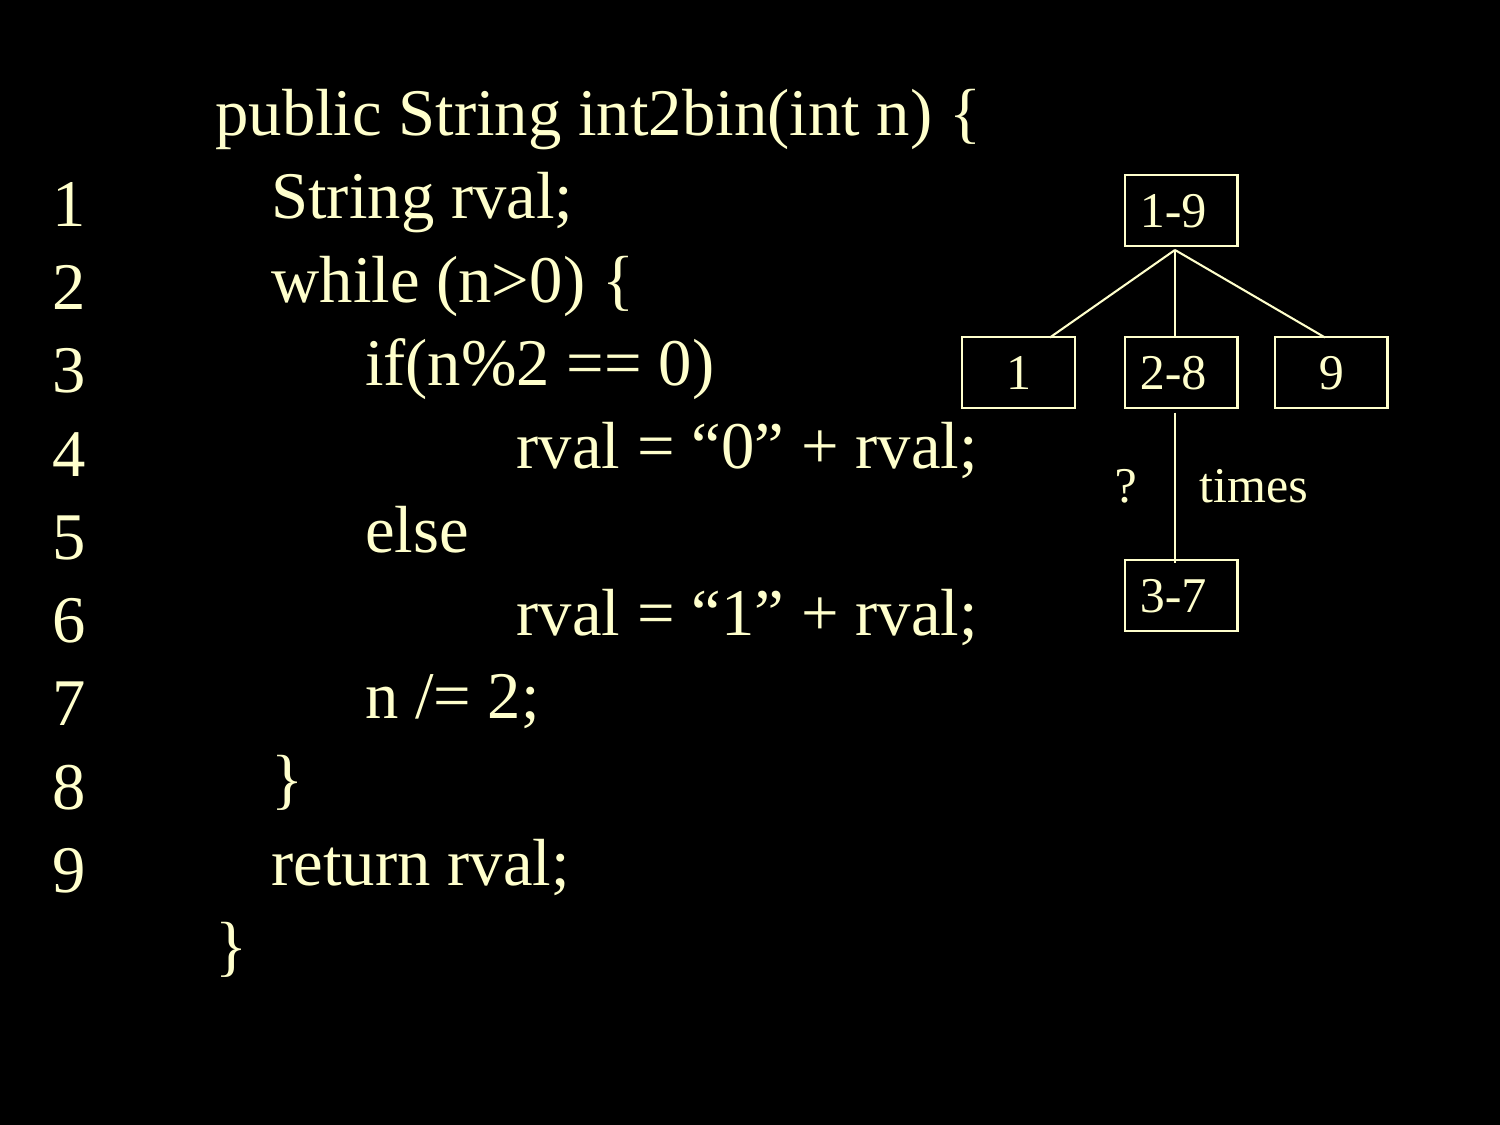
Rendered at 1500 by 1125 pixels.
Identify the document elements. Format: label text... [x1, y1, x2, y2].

list public String int2bin(int n) { String rval; while (n>0) { if(n%2 == 0) rval = “0” + rval; else rval = “1” + rval; n /= 2; } return rval; } [200, 74, 1128, 1051]
text_box 3-7 [1128, 560, 1238, 632]
text_box 1 2 3 4 5 6 7 8 9 [37, 74, 188, 1051]
text_box 9 [1274, 337, 1388, 409]
text_box 1-9 [1128, 174, 1238, 246]
text_box ? times [1128, 449, 1324, 521]
text_box 2-8 [1128, 337, 1238, 409]
